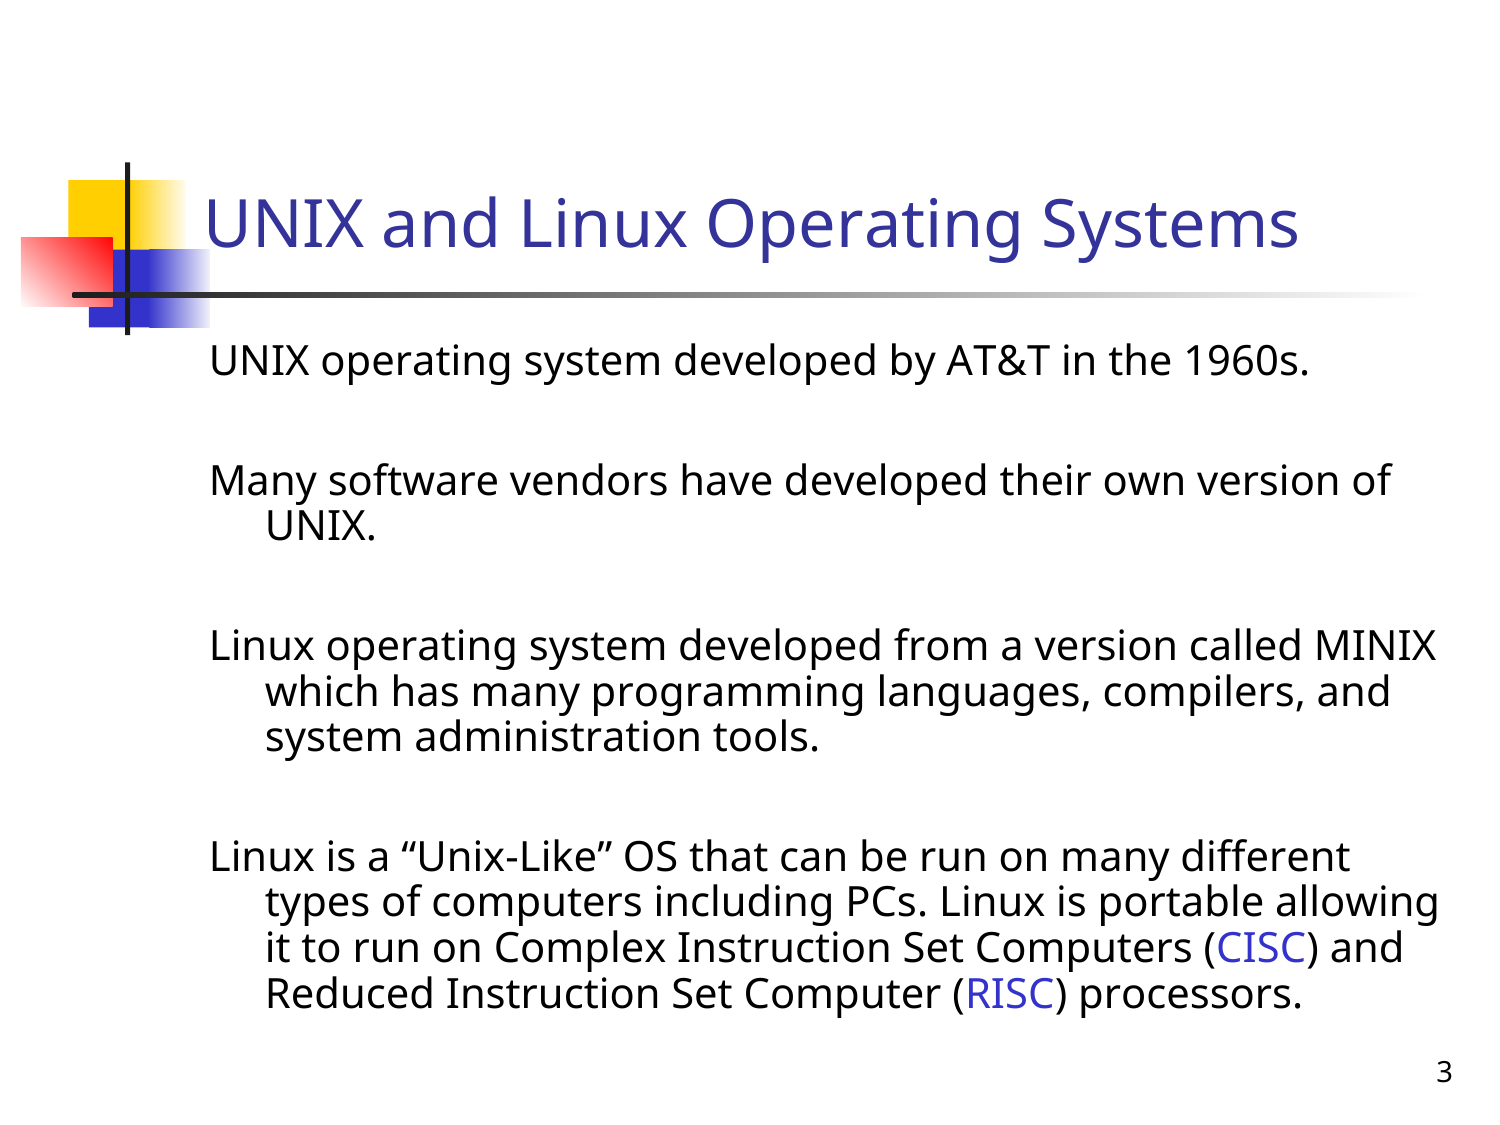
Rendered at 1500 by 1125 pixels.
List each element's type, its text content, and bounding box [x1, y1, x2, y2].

title UNIX and Linux Operating Systems [188, 35, 1468, 276]
list UNIX operating system developed by AT&T in the 1960s. Many software vendors have developed their own version of UNIX. Linux operating system developed from a version called MINIX which has many programming languages, compilers, and system administration tools. Linux is a “Unix-Like” OS that can be run on many different types of computers including PCs. Linux is portable allowing it to run on Complex Instruction Set Computers (CISC) and Reduced Instruction Set Computer (RISC) processors. [193, 331, 1469, 1101]
